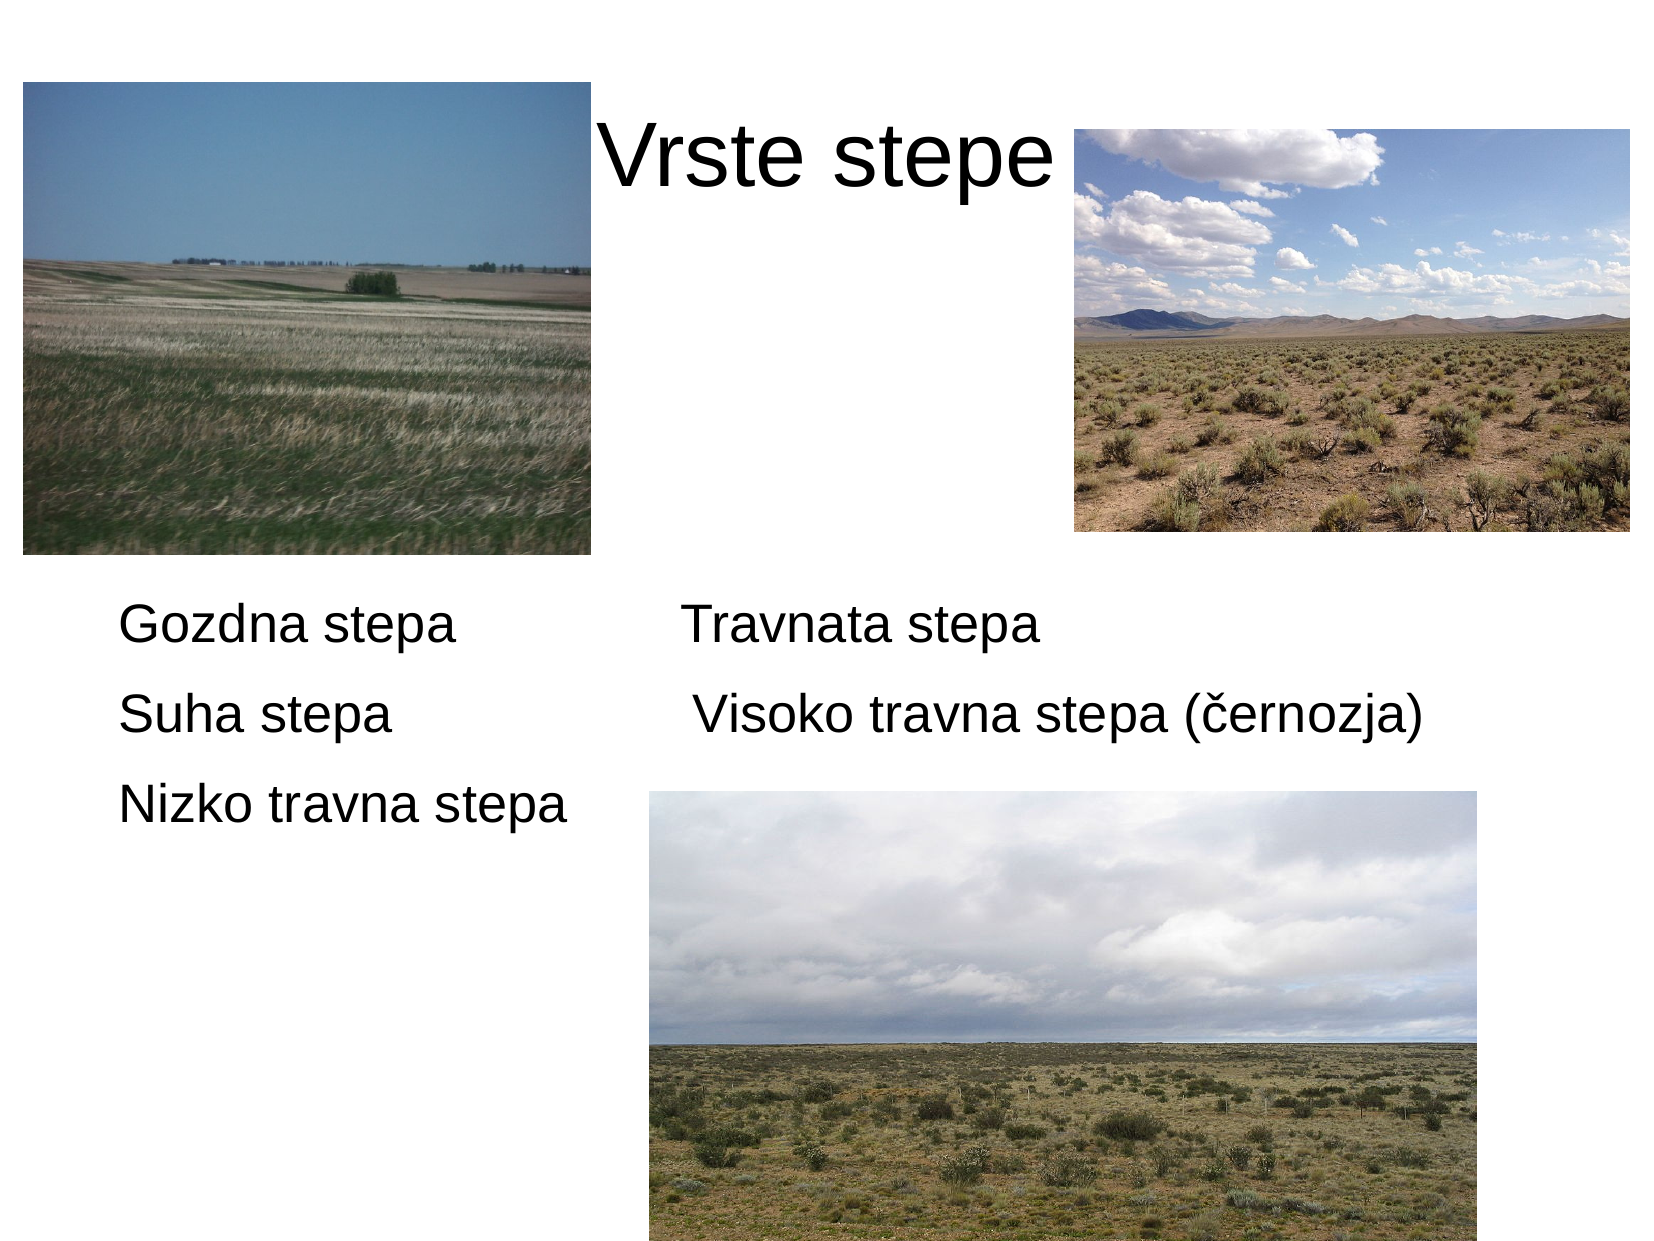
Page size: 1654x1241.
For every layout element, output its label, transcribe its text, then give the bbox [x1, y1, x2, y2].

picture [23, 82, 591, 555]
picture [1074, 129, 1630, 532]
title Vrste stepe [82, 49, 1571, 257]
picture [649, 791, 1477, 1241]
list Gozdna stepa Travnata stepa Suha stepa Visoko travna stepa (černozja) Nizko travna stepa [80, 590, 1536, 1241]
